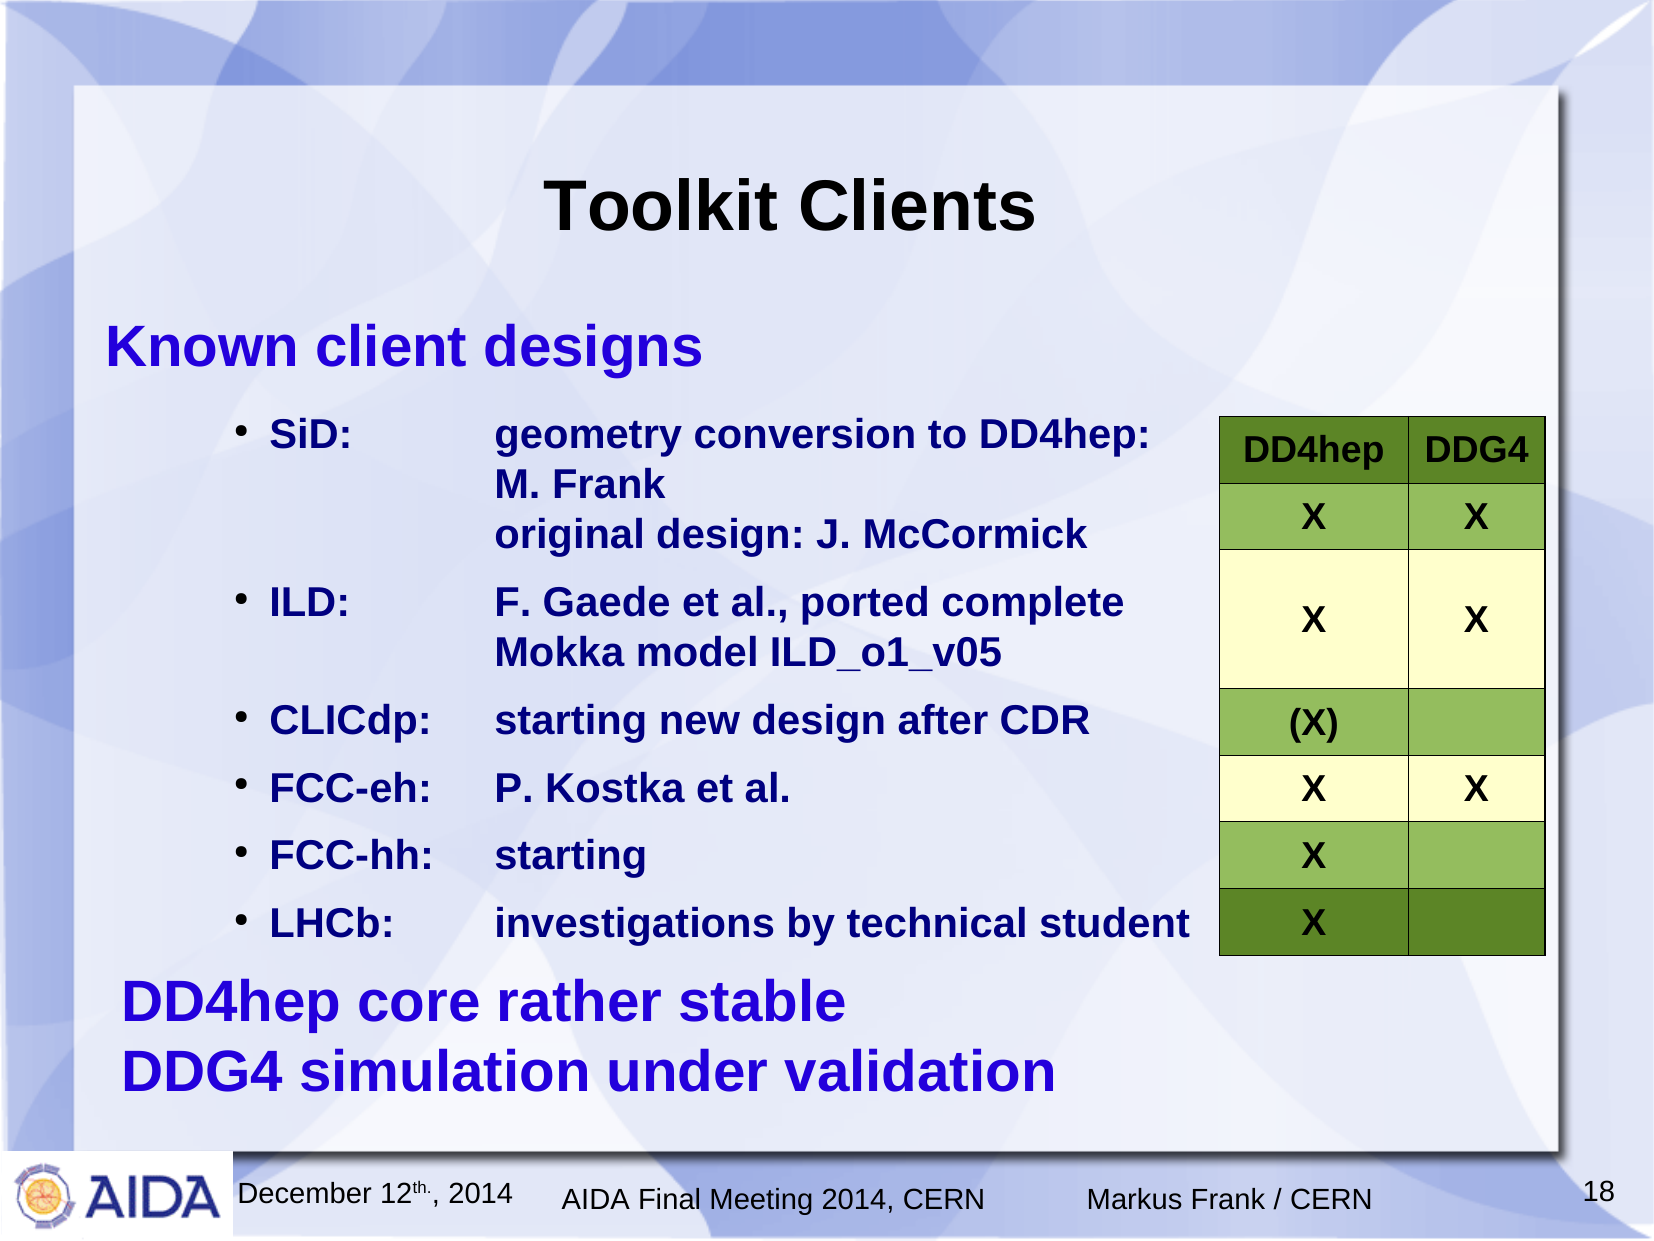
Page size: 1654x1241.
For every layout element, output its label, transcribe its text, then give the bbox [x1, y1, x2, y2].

table_cell [1409, 889, 1544, 955]
table_header DDG4 [1409, 417, 1544, 483]
table_cell X [1220, 756, 1408, 821]
table_cell [1409, 689, 1544, 755]
title Toolkit Clients [78, 132, 1477, 271]
table_cell X [1220, 822, 1408, 888]
table_cell X [1409, 484, 1544, 549]
table_cell (X) [1220, 689, 1408, 755]
table_header DD4hep [1220, 417, 1408, 483]
table_cell [1409, 822, 1544, 888]
table_cell X [1409, 756, 1544, 821]
table_cell X [1220, 484, 1408, 549]
table_cell X [1220, 889, 1408, 955]
list Known client designs SiD: geometry conversion to DD4hep: M. Frank original design: J. McCormick ILD: F. Gaede et al., ported complete Mokka model ILD_o1_v05 CLICdp: starting new design after CDR FCC-eh: P. Kostka et al. FCC-hh: starting LHCb: investigations by technical student DD4hep core rather stable DDG4 simulation under validation [19, 300, 1516, 1157]
table_cell X [1220, 550, 1408, 688]
picture [0, 0, 1654, 1241]
table_cell X [1409, 550, 1544, 688]
